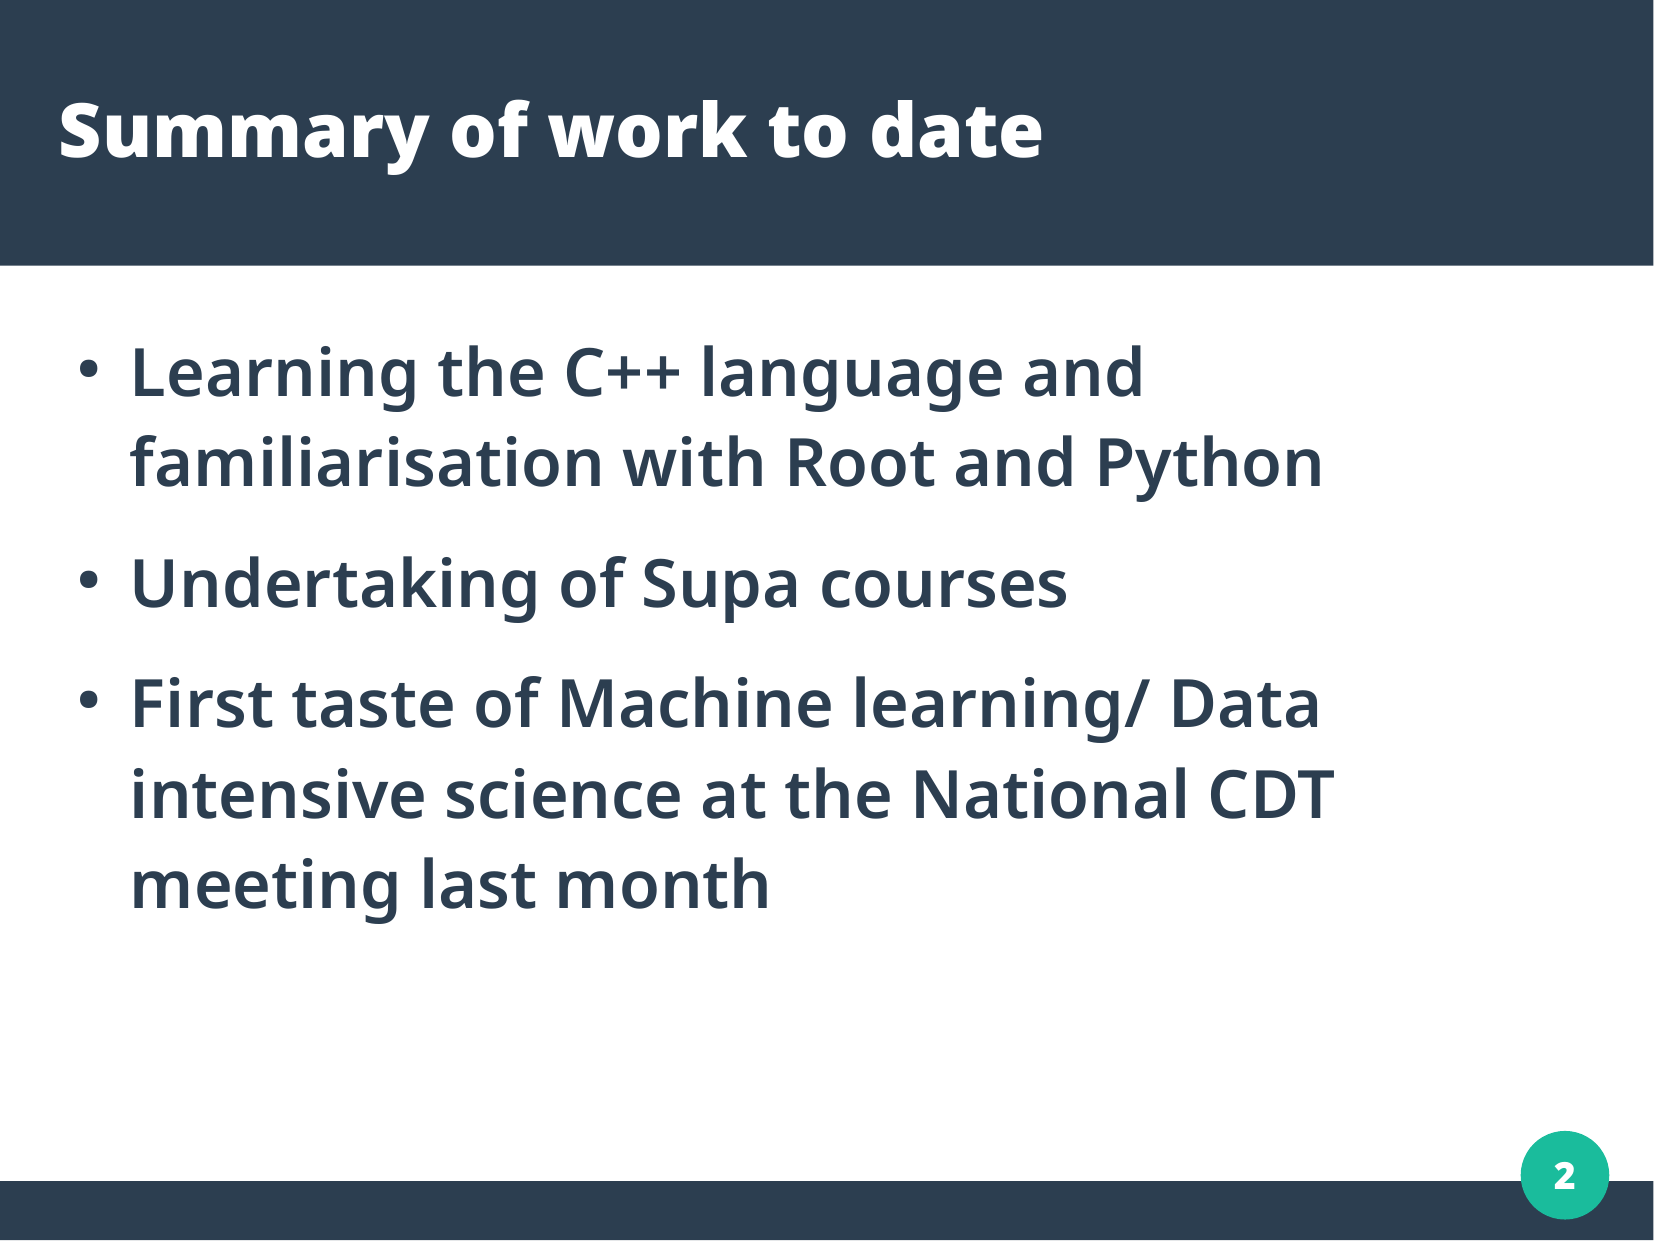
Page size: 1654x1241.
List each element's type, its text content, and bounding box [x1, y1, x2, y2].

title Summary of work to date [59, 49, 1595, 207]
list Learning the C++ language and familiarisation with Root and Python Undertaking of Supa courses First taste of Machine learning/ Data intensive science at the National CDT meeting last month [59, 324, 1595, 1152]
